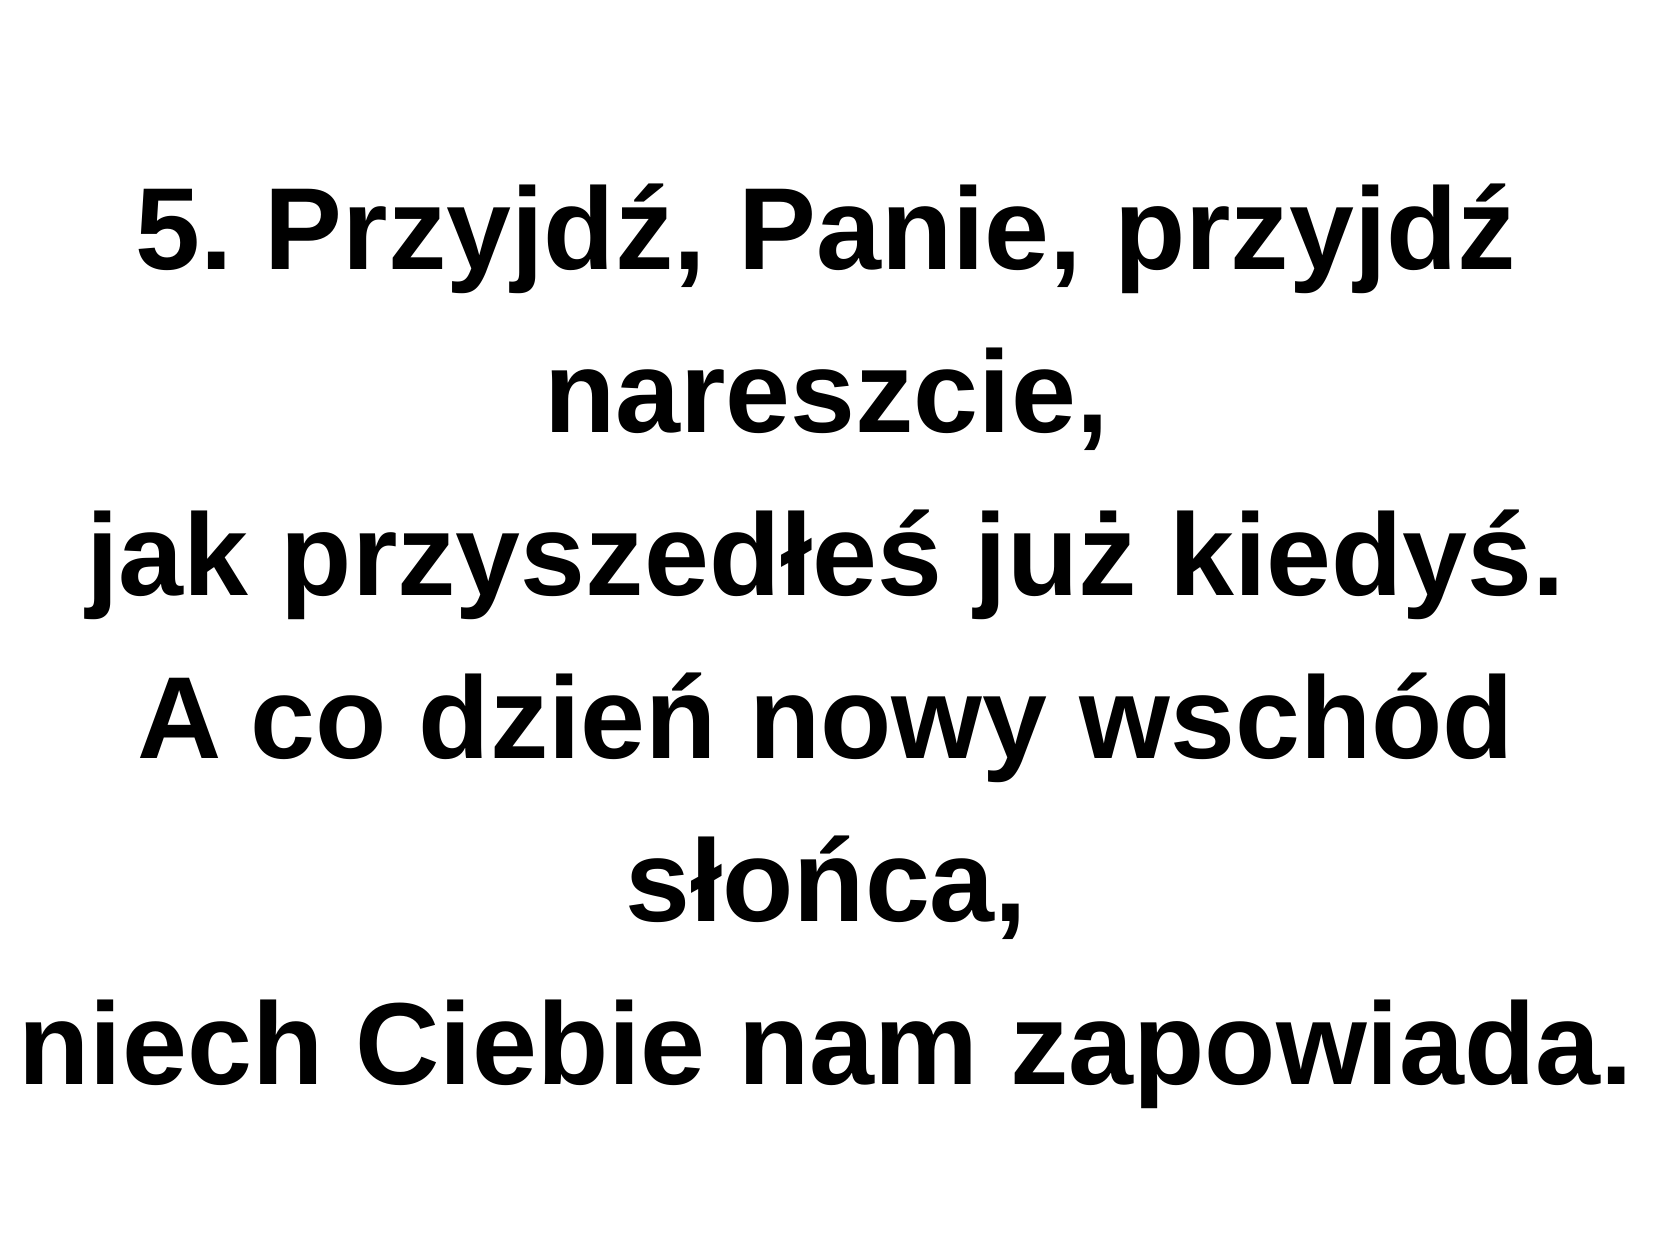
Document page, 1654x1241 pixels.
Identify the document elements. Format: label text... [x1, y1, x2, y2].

subtitle 5. Przyjdź, Panie, przyjdź nareszcie, jak przyszedłeś już kiedyś. A co dzień nowy wschód słońca, niech Ciebie nam zapowiada. [0, 0, 1654, 1241]
